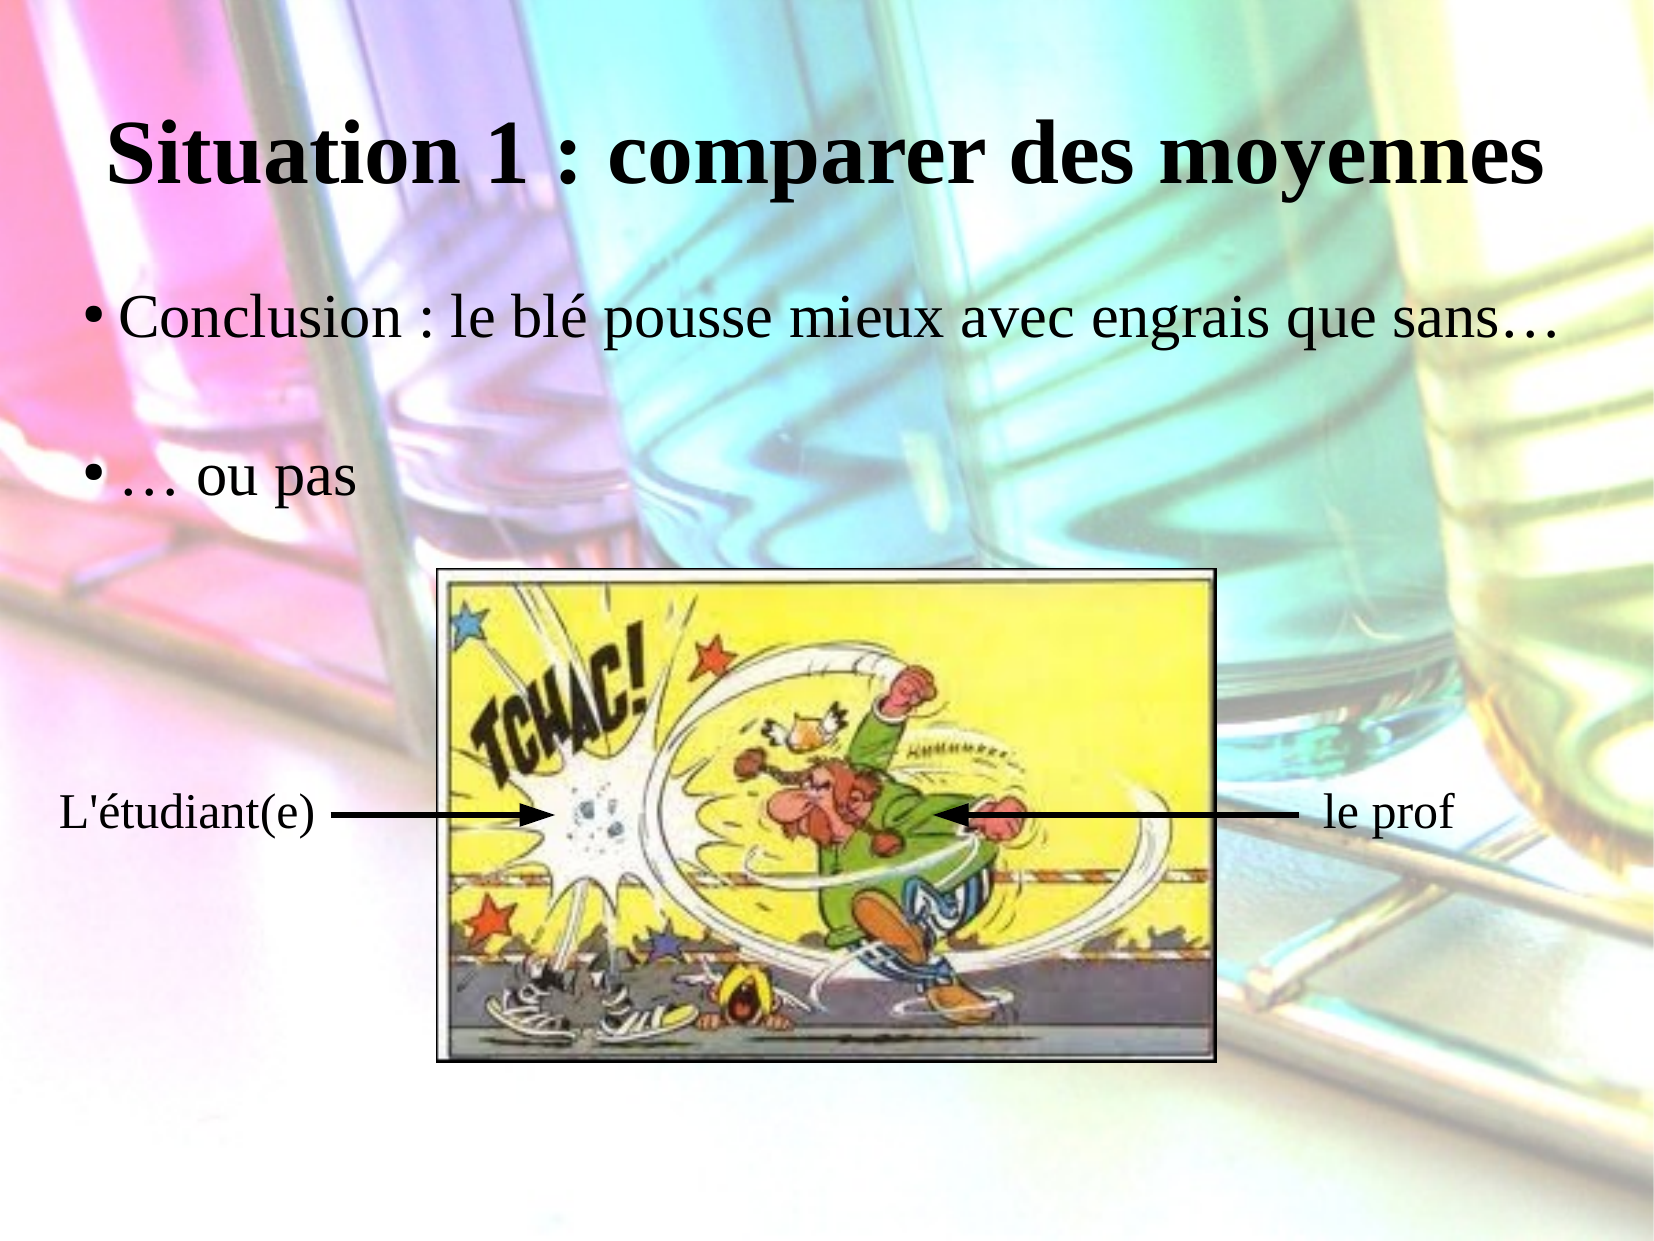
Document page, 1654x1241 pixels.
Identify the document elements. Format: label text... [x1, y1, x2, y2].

text_box le prof [1287, 784, 1630, 869]
title Situation 1 : comparer des moyennes [82, 49, 1571, 257]
text_box L'étudiant(e) [23, 784, 378, 869]
text_box Conclusion : le blé pousse mieux avec engrais que sans… … ou pas [82, 281, 1571, 567]
picture [0, 0, 1654, 1241]
